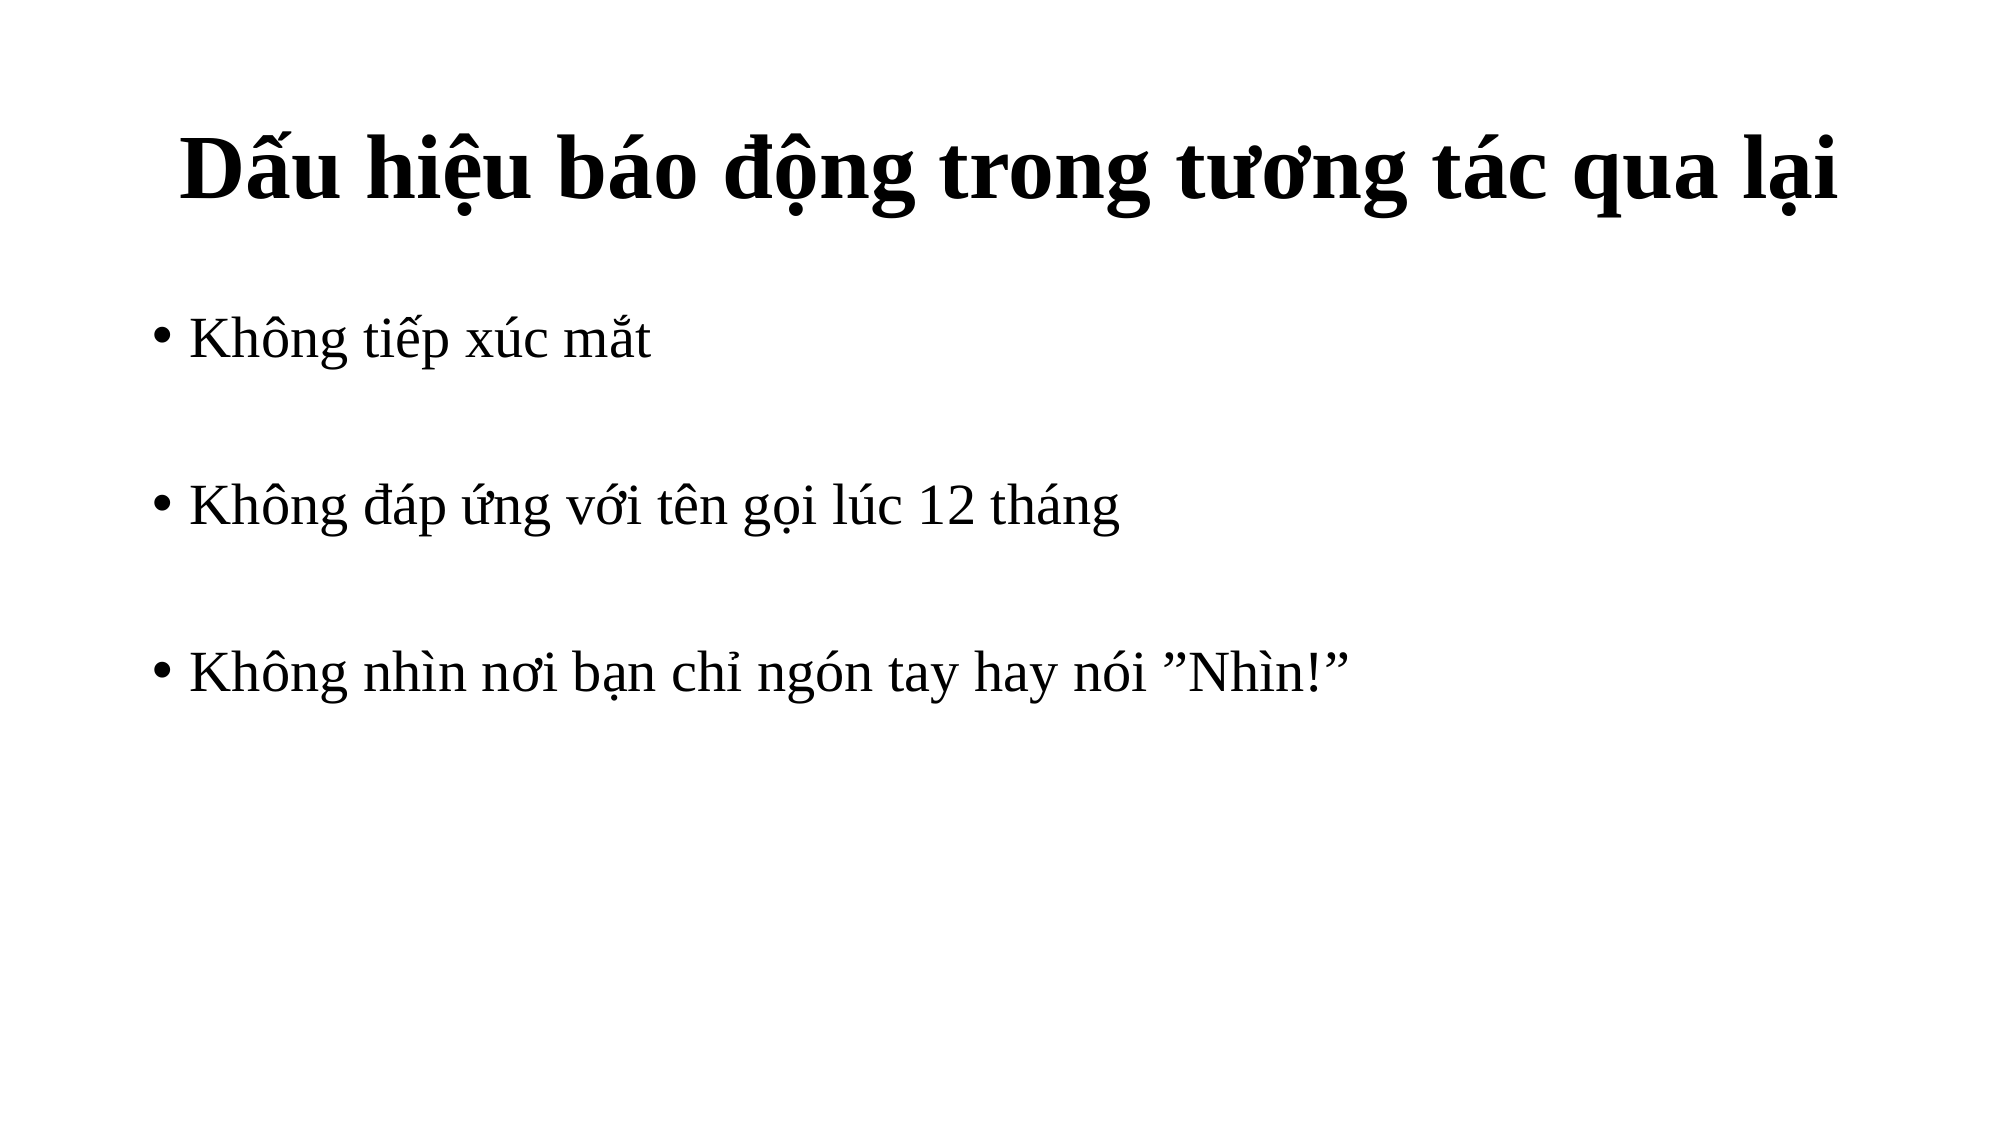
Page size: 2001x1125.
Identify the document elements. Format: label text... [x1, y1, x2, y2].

title Dấu hiệu báo động trong tương tác qua lại [137, 59, 1906, 278]
list Không tiếp xúc mắt Không đáp ứng với tên gọi lúc 12 tháng Không nhìn nơi bạn chỉ ngón tay hay nói ”Nhìn!” [137, 299, 1863, 1014]
